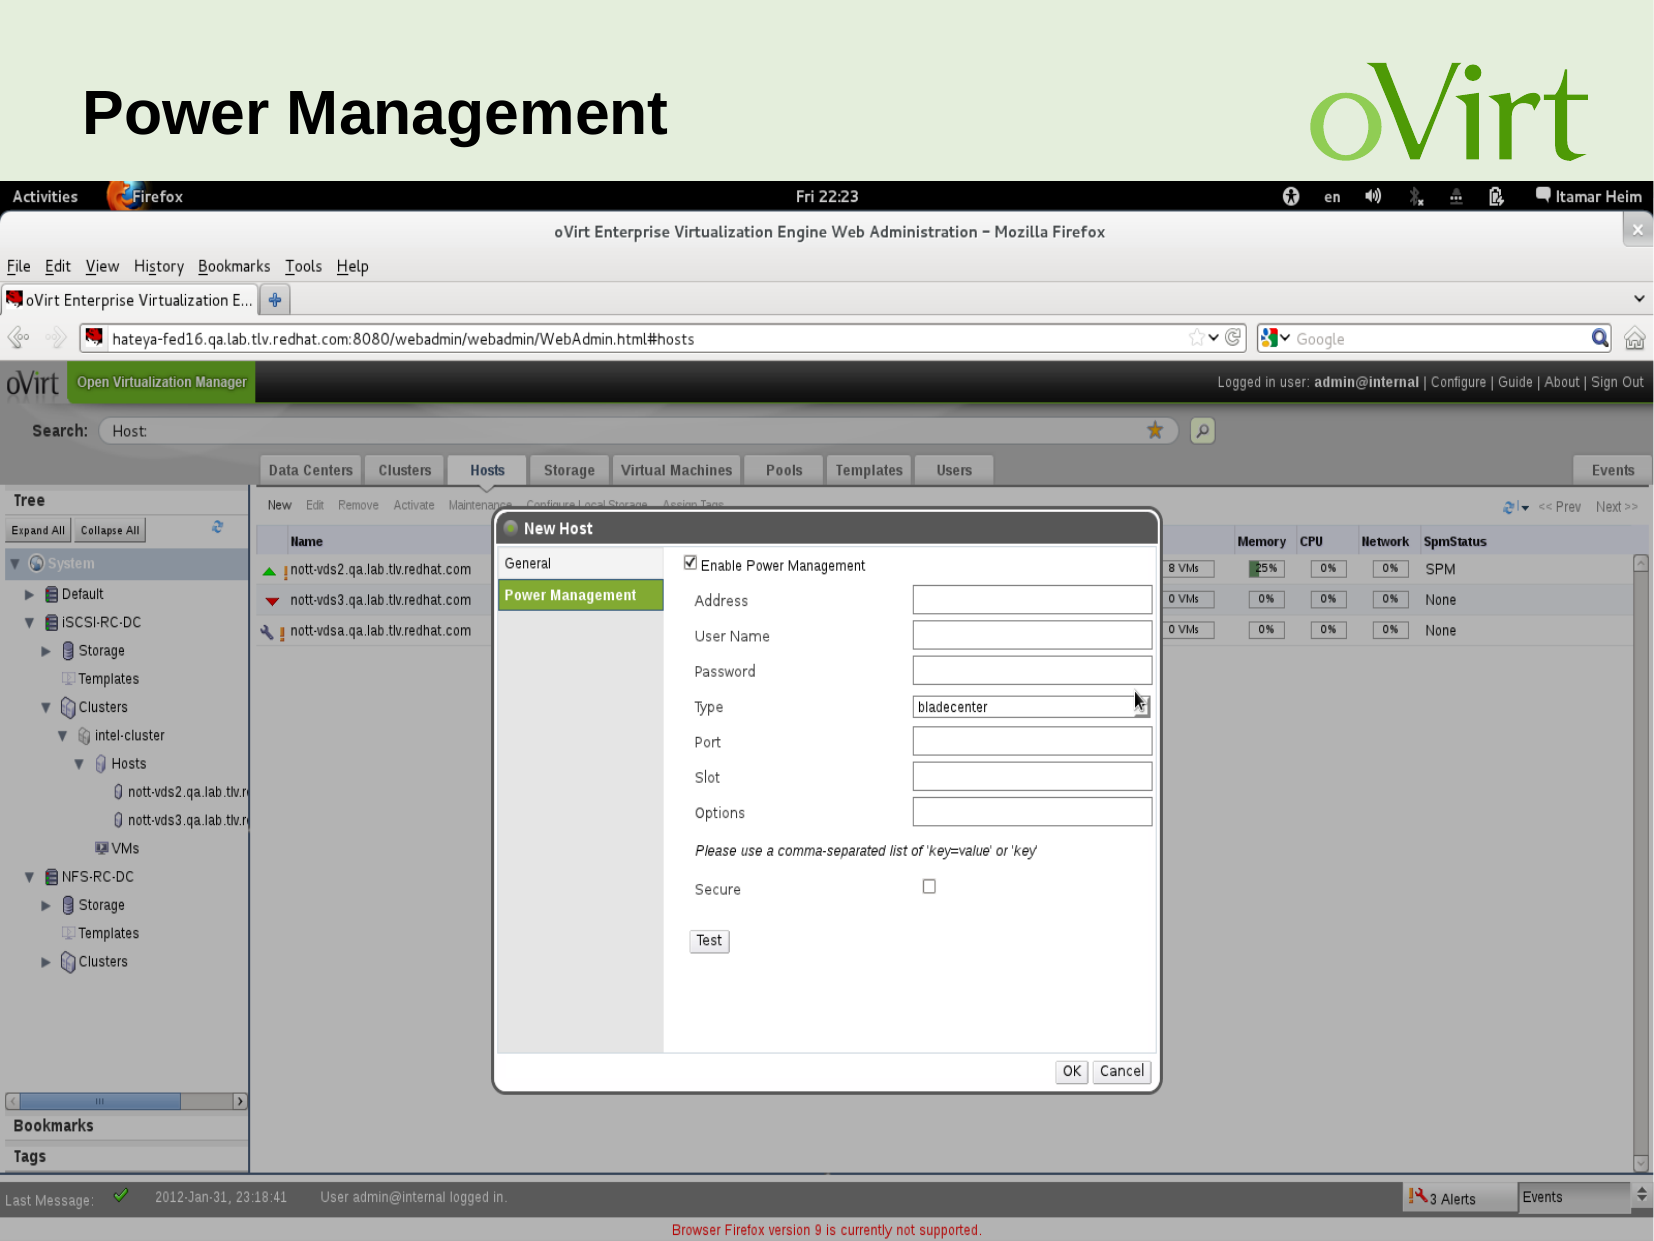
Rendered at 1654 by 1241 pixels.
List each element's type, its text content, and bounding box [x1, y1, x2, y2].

title Power Management [82, 37, 1571, 181]
picture [0, 181, 1654, 1241]
